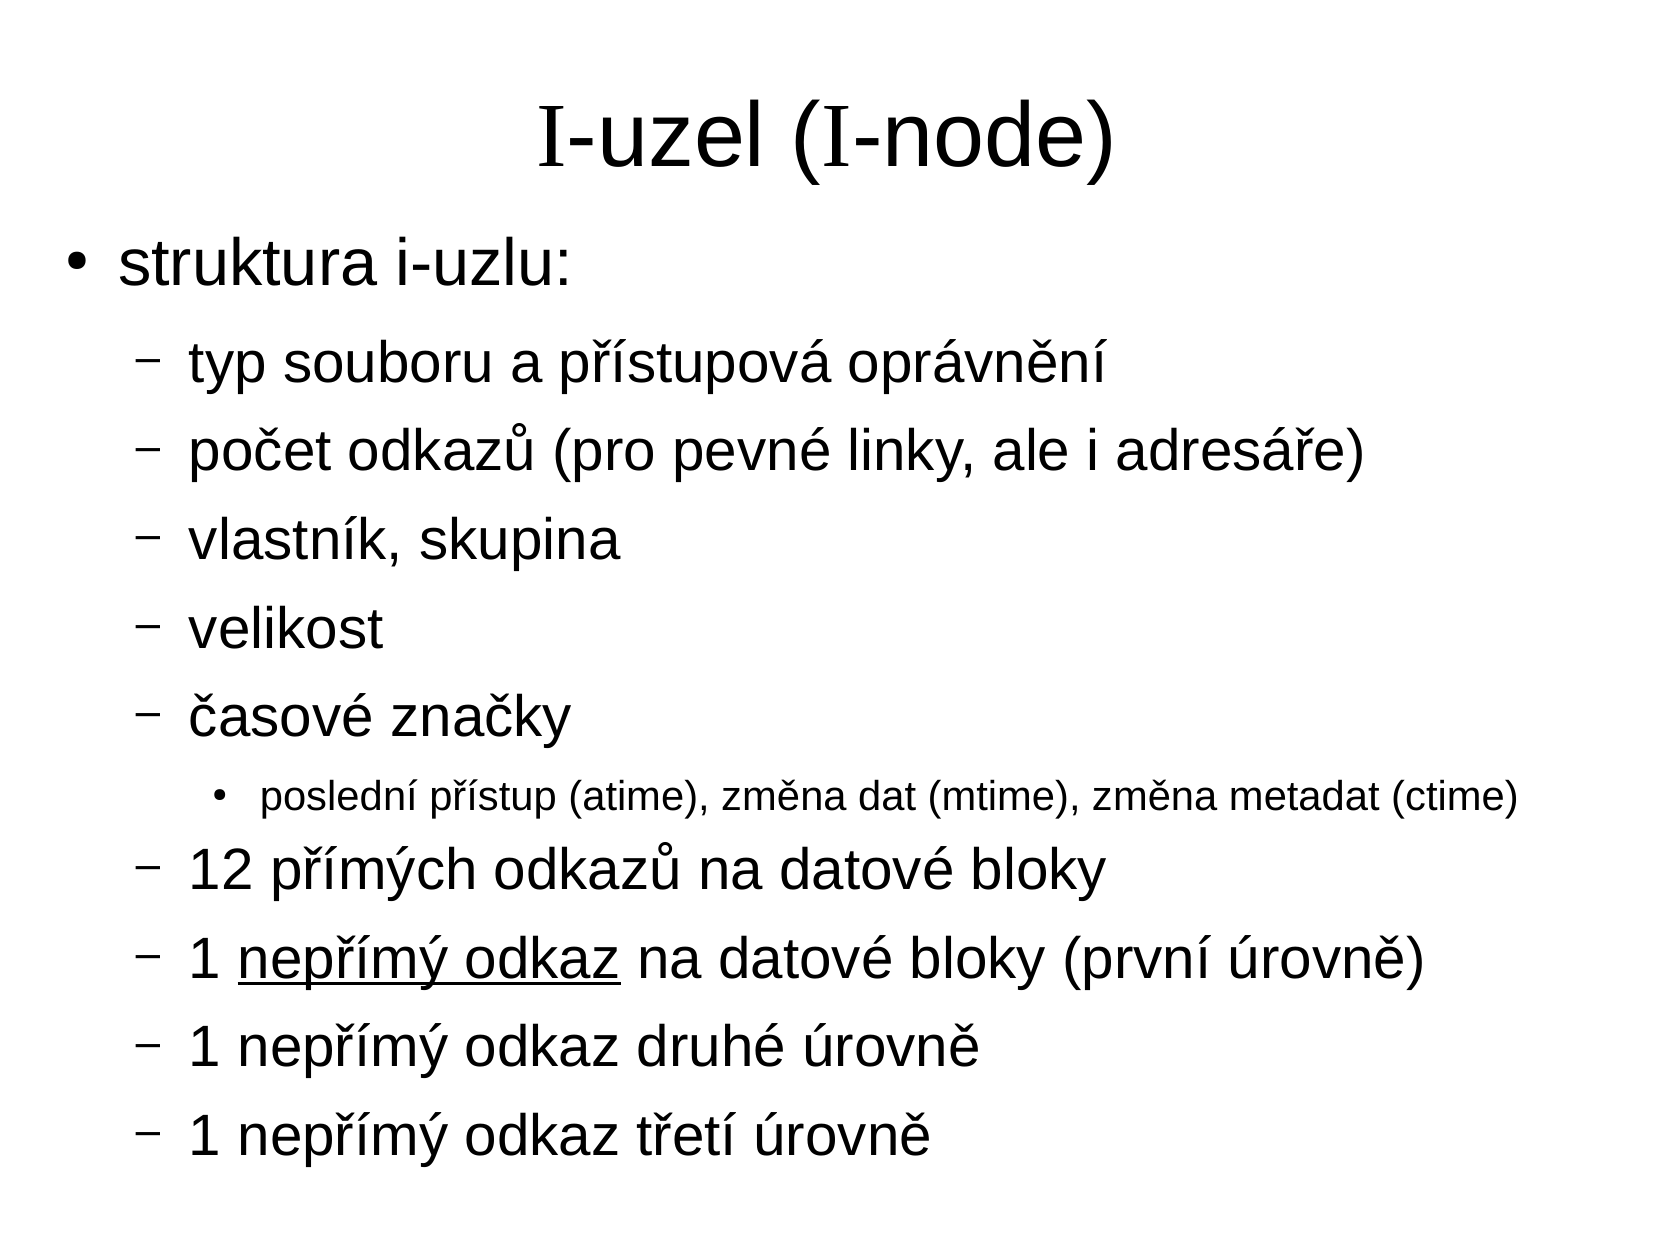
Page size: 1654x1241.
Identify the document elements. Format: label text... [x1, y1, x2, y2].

list struktura i-uzlu: typ souboru a přístupová oprávnění počet odkazů (pro pevné linky, ale i adresáře) vlastník, skupina velikost časové značky poslední přístup (atime), změna dat (mtime), změna metadat (ctime) 12 přímých odkazů na datové bloky 1 nepřímý odkaz na datové bloky (první úrovně) 1 nepřímý odkaz druhé úrovně 1 nepřímý odkaz třetí úrovně [47, 225, 1619, 1168]
title I-uzel (I-node) [82, 39, 1571, 225]
